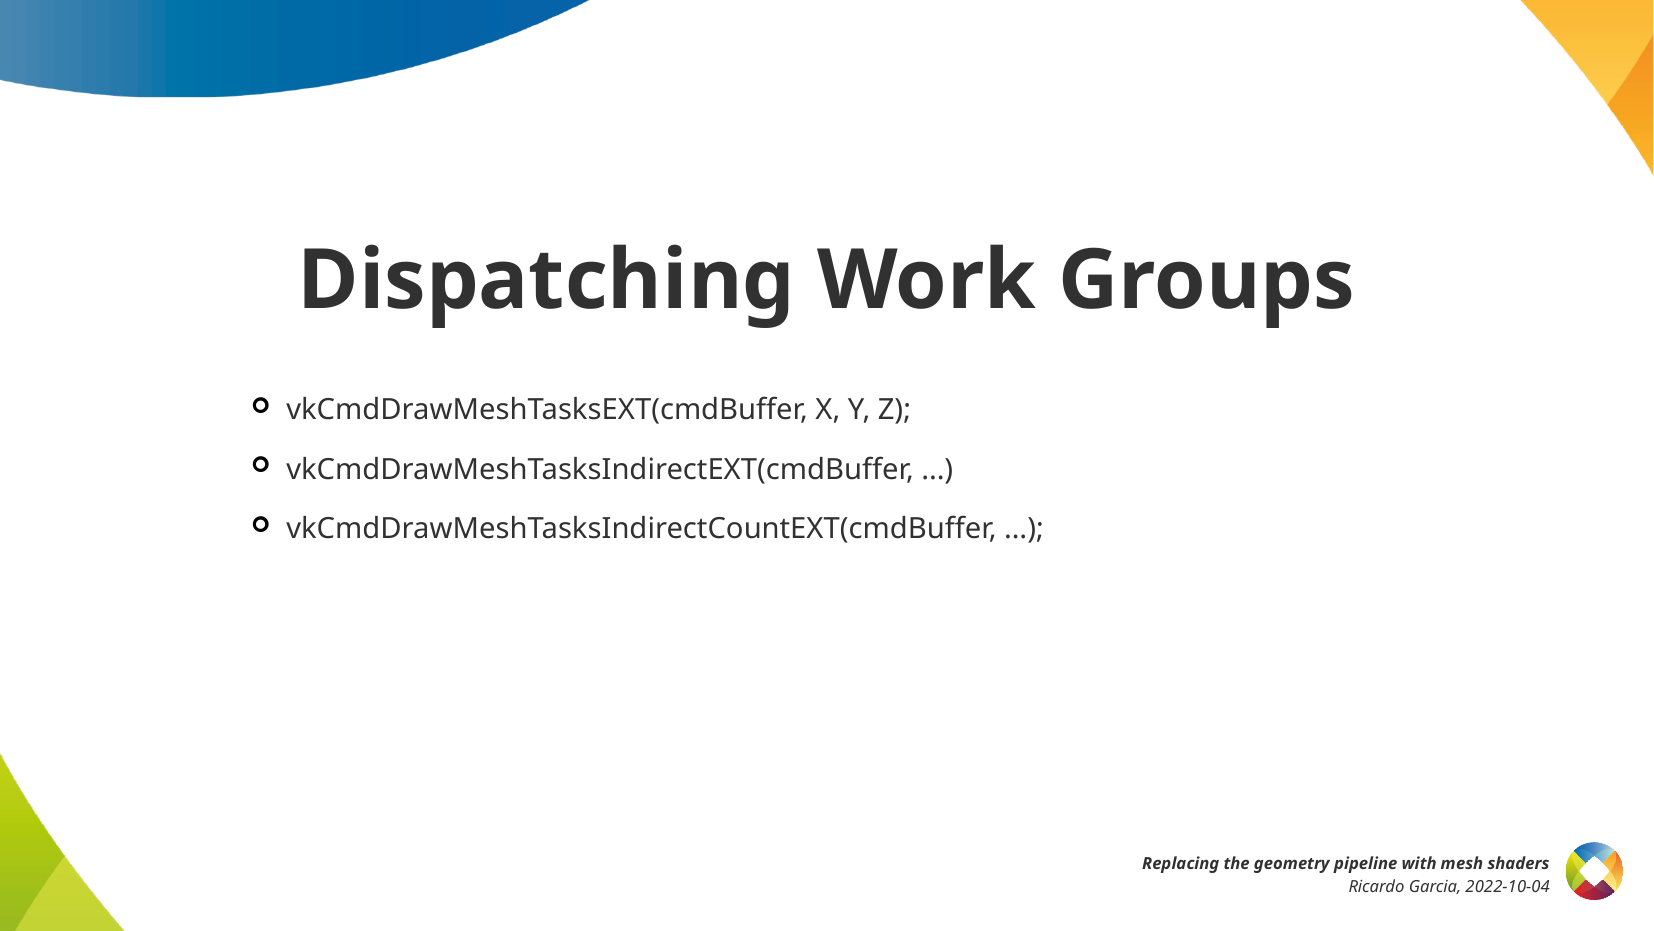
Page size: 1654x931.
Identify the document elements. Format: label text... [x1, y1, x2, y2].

picture [1519, 0, 1654, 178]
text_box vkCmdDrawMeshTasksEXT(cmdBuffer, X, Y, Z); vkCmdDrawMeshTasksIndirectEXT(cmdBuffer, ...) vkCmdDrawMeshTasksIndirectCountEXT(cmdBuffer, …); [236, 361, 1418, 739]
text_box Dispatching Work Groups [236, 212, 1418, 325]
text_box Replacing the geometry pipeline with mesh shaders Ricardo Garcia, 2022-10-04 [147, 844, 1565, 899]
picture [0, 752, 126, 931]
picture [1564, 841, 1625, 901]
picture [215, 0, 591, 98]
picture [0, 0, 167, 98]
